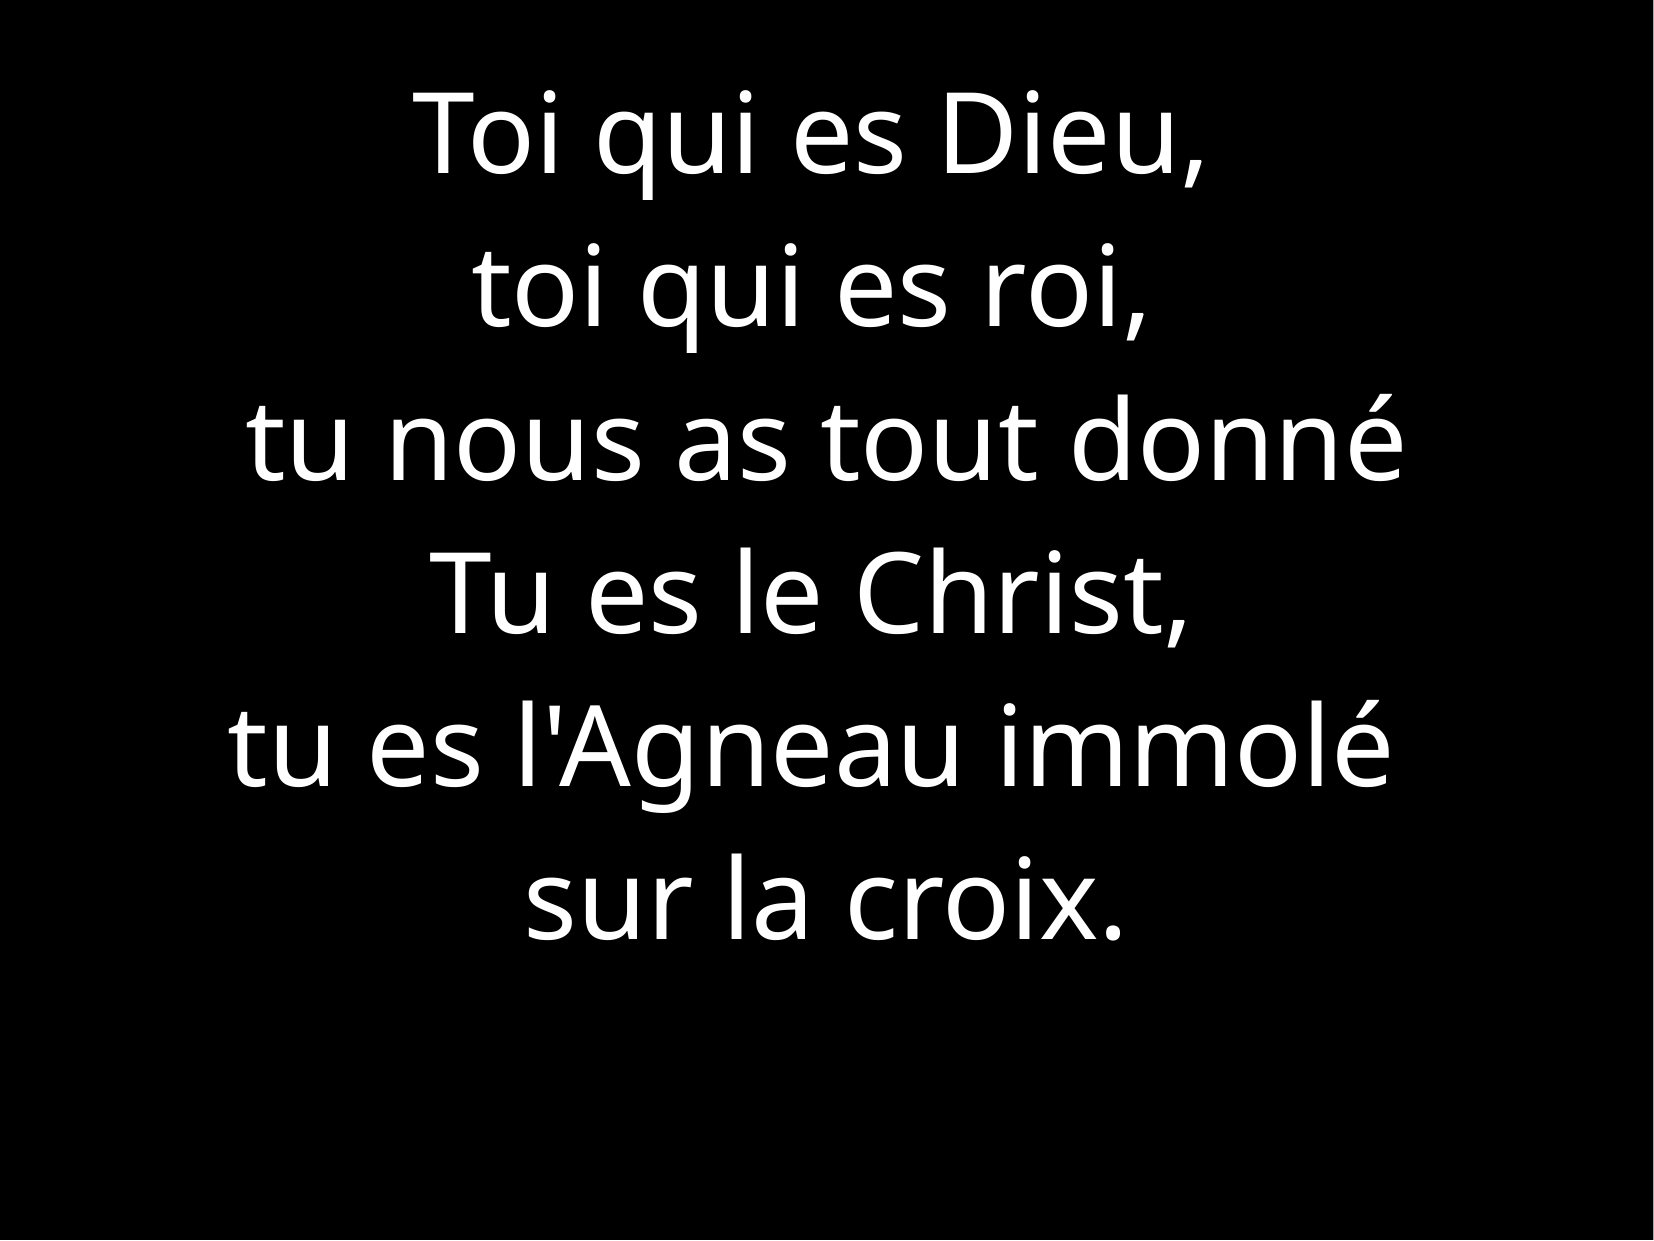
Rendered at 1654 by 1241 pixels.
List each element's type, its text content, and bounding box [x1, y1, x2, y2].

subtitle Toi qui es Dieu, toi qui es roi, tu nous as tout donné Tu es le Christ, tu es l'Agneau immolé sur la croix. [47, 40, 1607, 1139]
